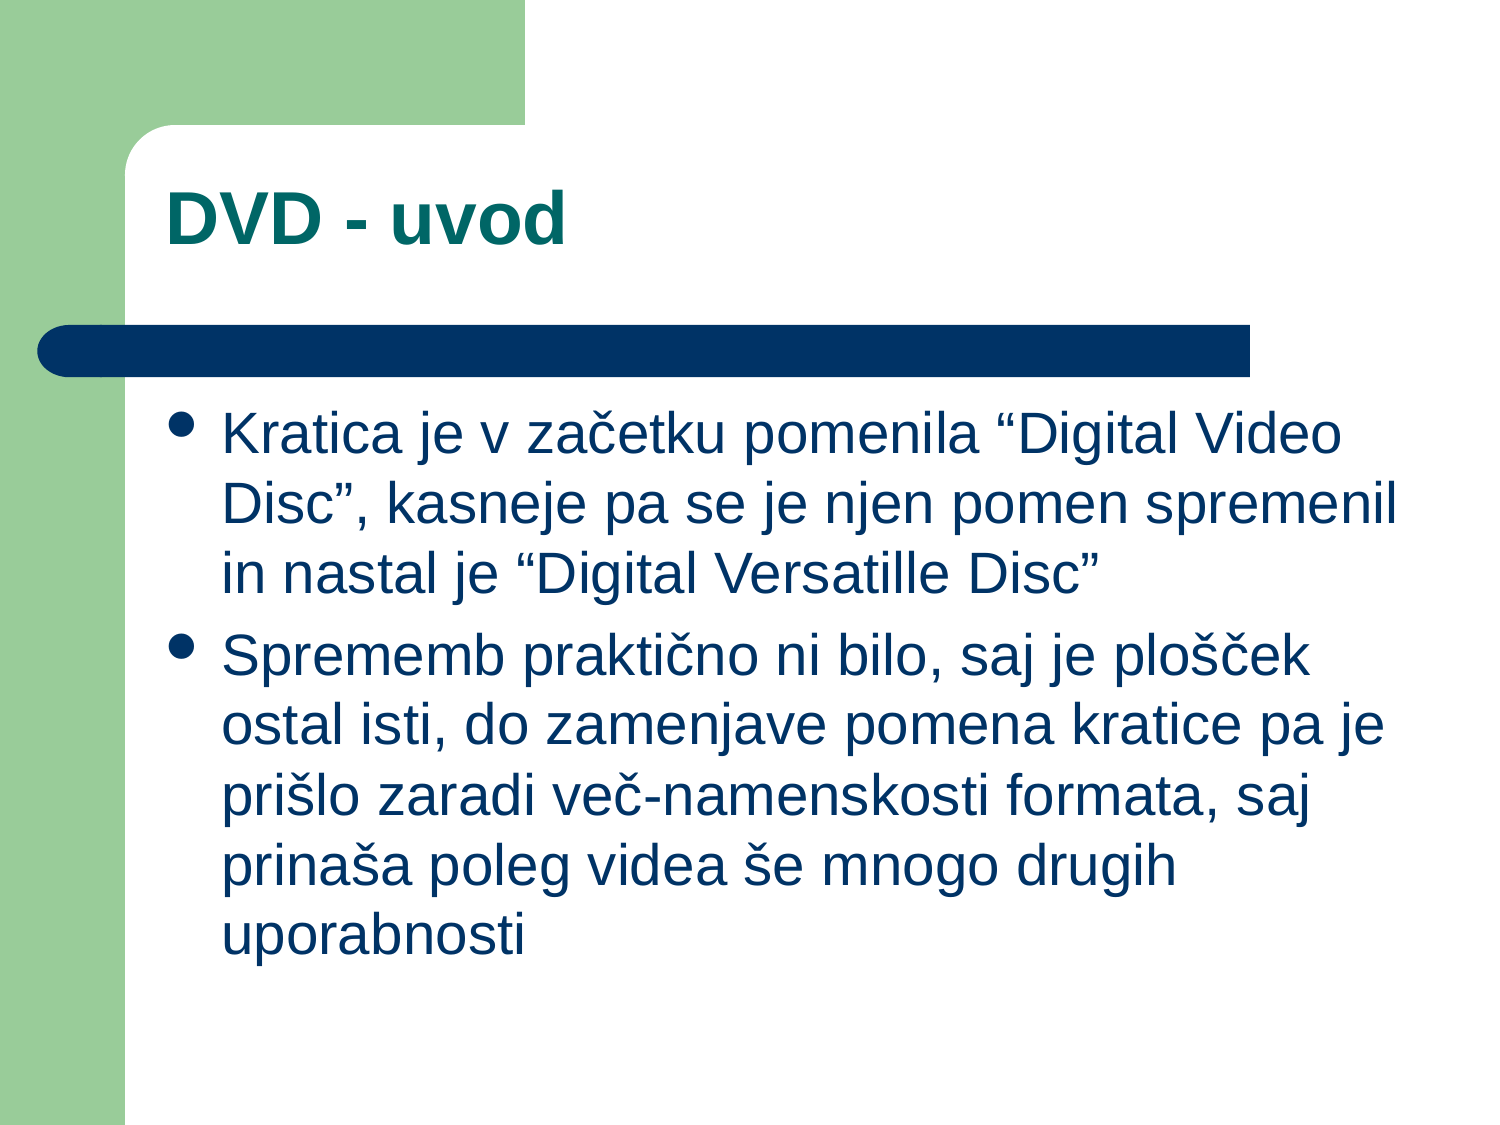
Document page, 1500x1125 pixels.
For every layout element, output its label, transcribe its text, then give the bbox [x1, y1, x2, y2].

list Kratica je v začetku pomenila “Digital Video Disc”, kasneje pa se je njen pomen spremenil in nastal je “Digital Versatille Disc” Sprememb praktično ni bilo, saj je plošček ostal isti, do zamenjave pomena kratice pa je prišlo zaradi več-namenskosti formata, saj prinaša poleg videa še mnogo drugih uporabnosti [150, 387, 1463, 1000]
title DVD - uvod [150, 169, 1463, 269]
